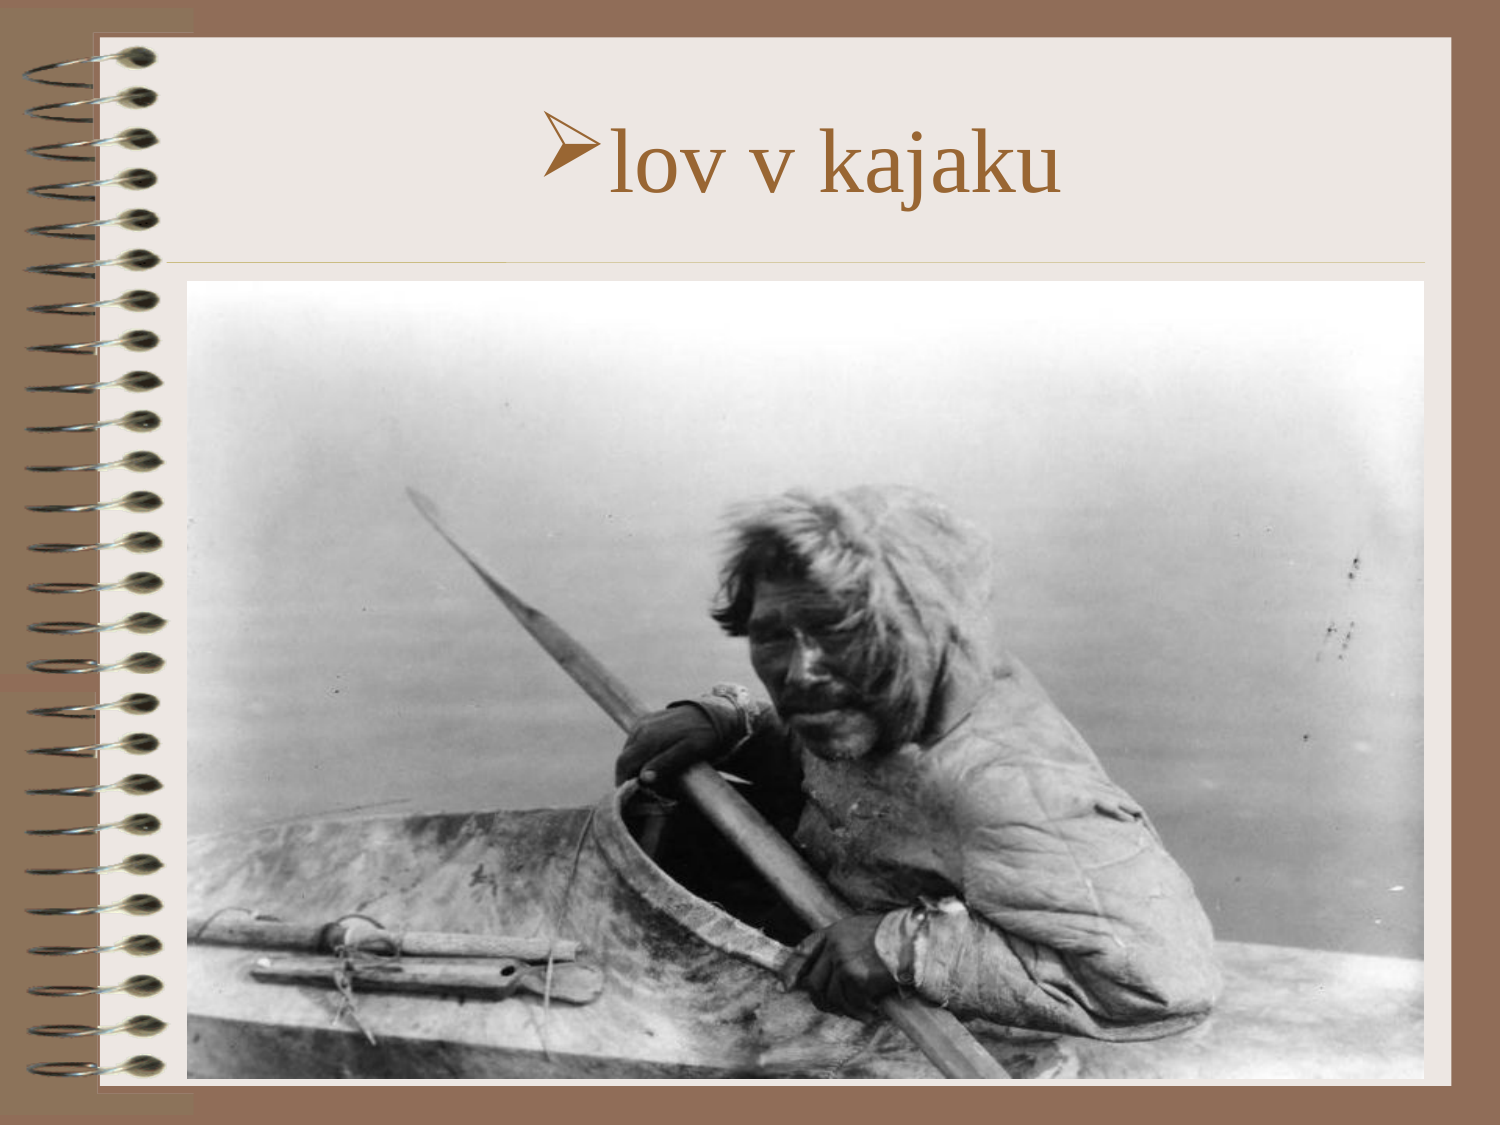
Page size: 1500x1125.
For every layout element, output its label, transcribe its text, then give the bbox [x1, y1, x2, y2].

title lov v kajaku [174, 62, 1425, 250]
picture [0, 8, 1424, 1115]
